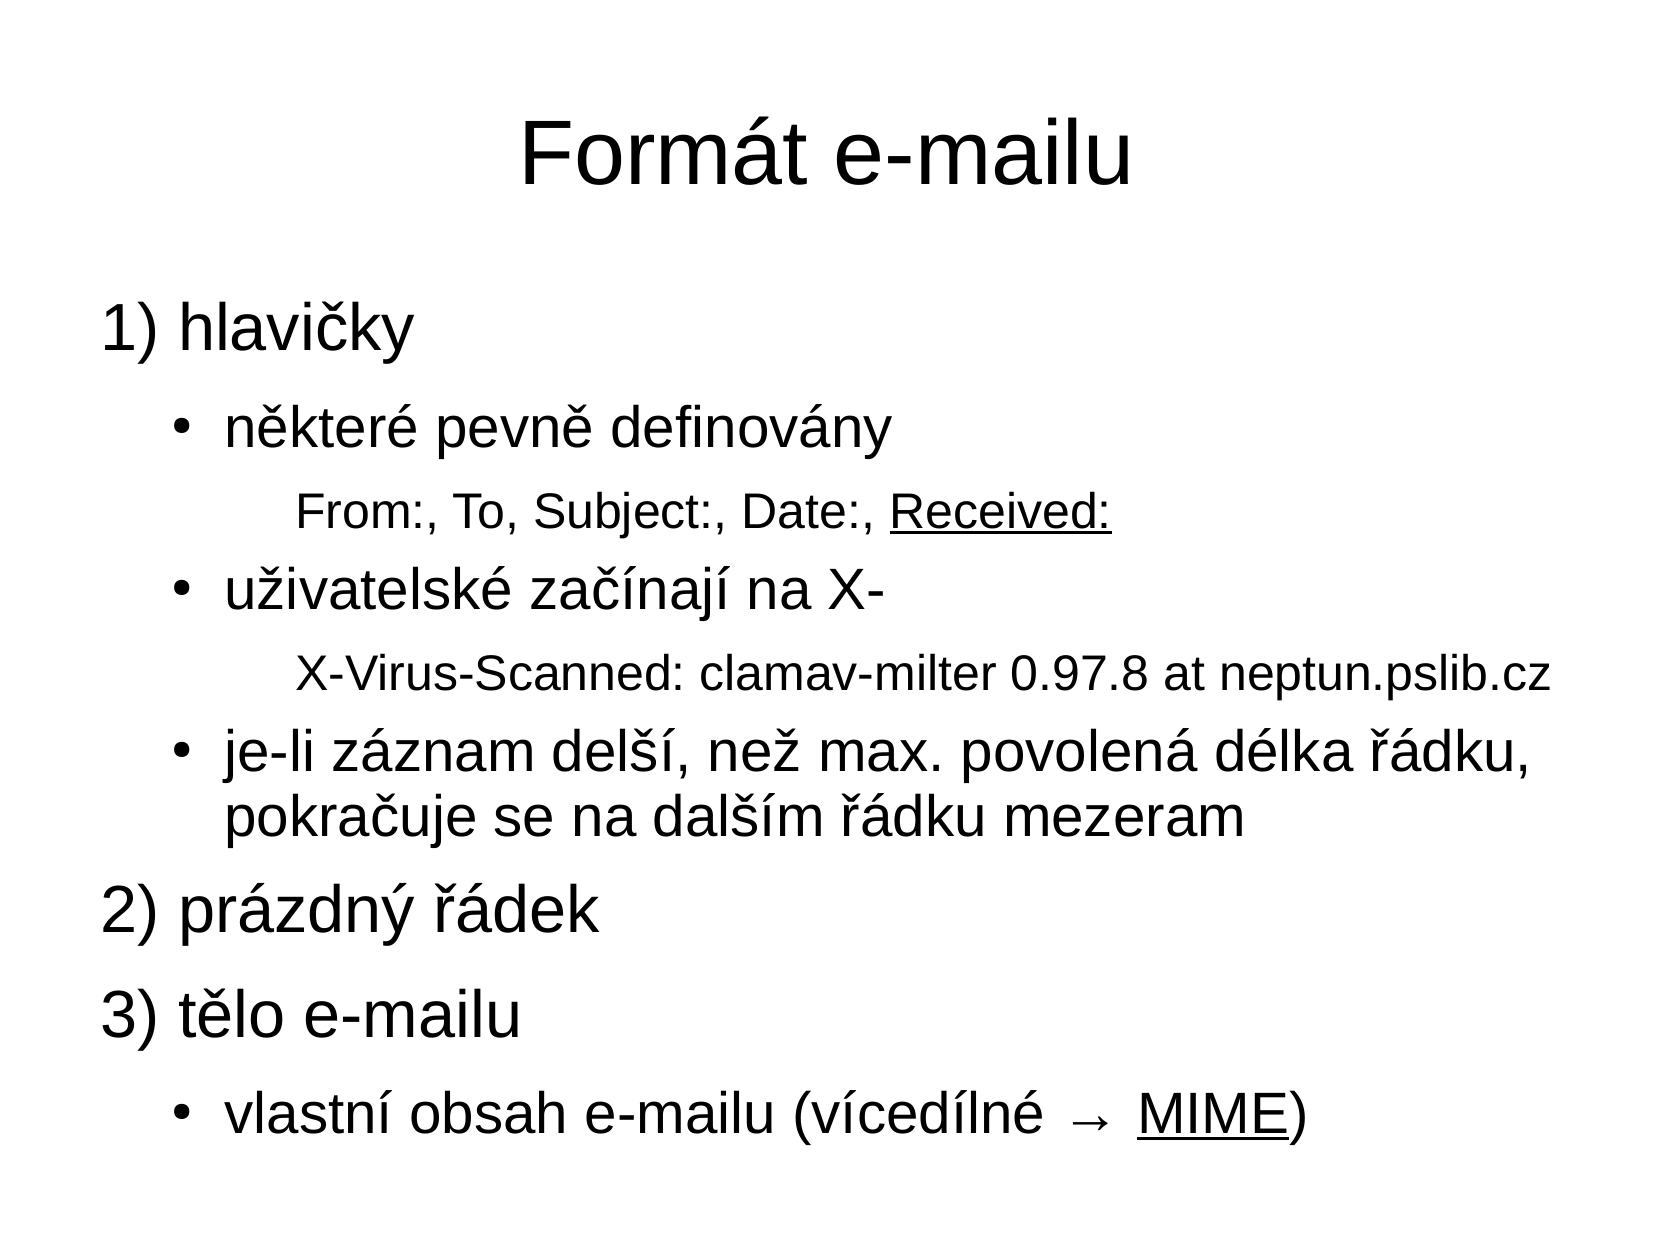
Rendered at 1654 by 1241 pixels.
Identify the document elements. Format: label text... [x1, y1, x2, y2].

title Formát e-mailu [82, 49, 1571, 257]
list hlavičky některé pevně definovány From:, To, Subject:, Date:, Received: uživatelské začínají na X- X-Virus-Scanned: clamav-milter 0.97.8 at neptun.pslib.cz je-li záznam delší, než max. povolená délka řádku, pokračuje se na dalším řádku mezeram prázdný řádek tělo e-mailu vlastní obsah e-mailu (vícedílné → MIME) [82, 290, 1571, 1220]
